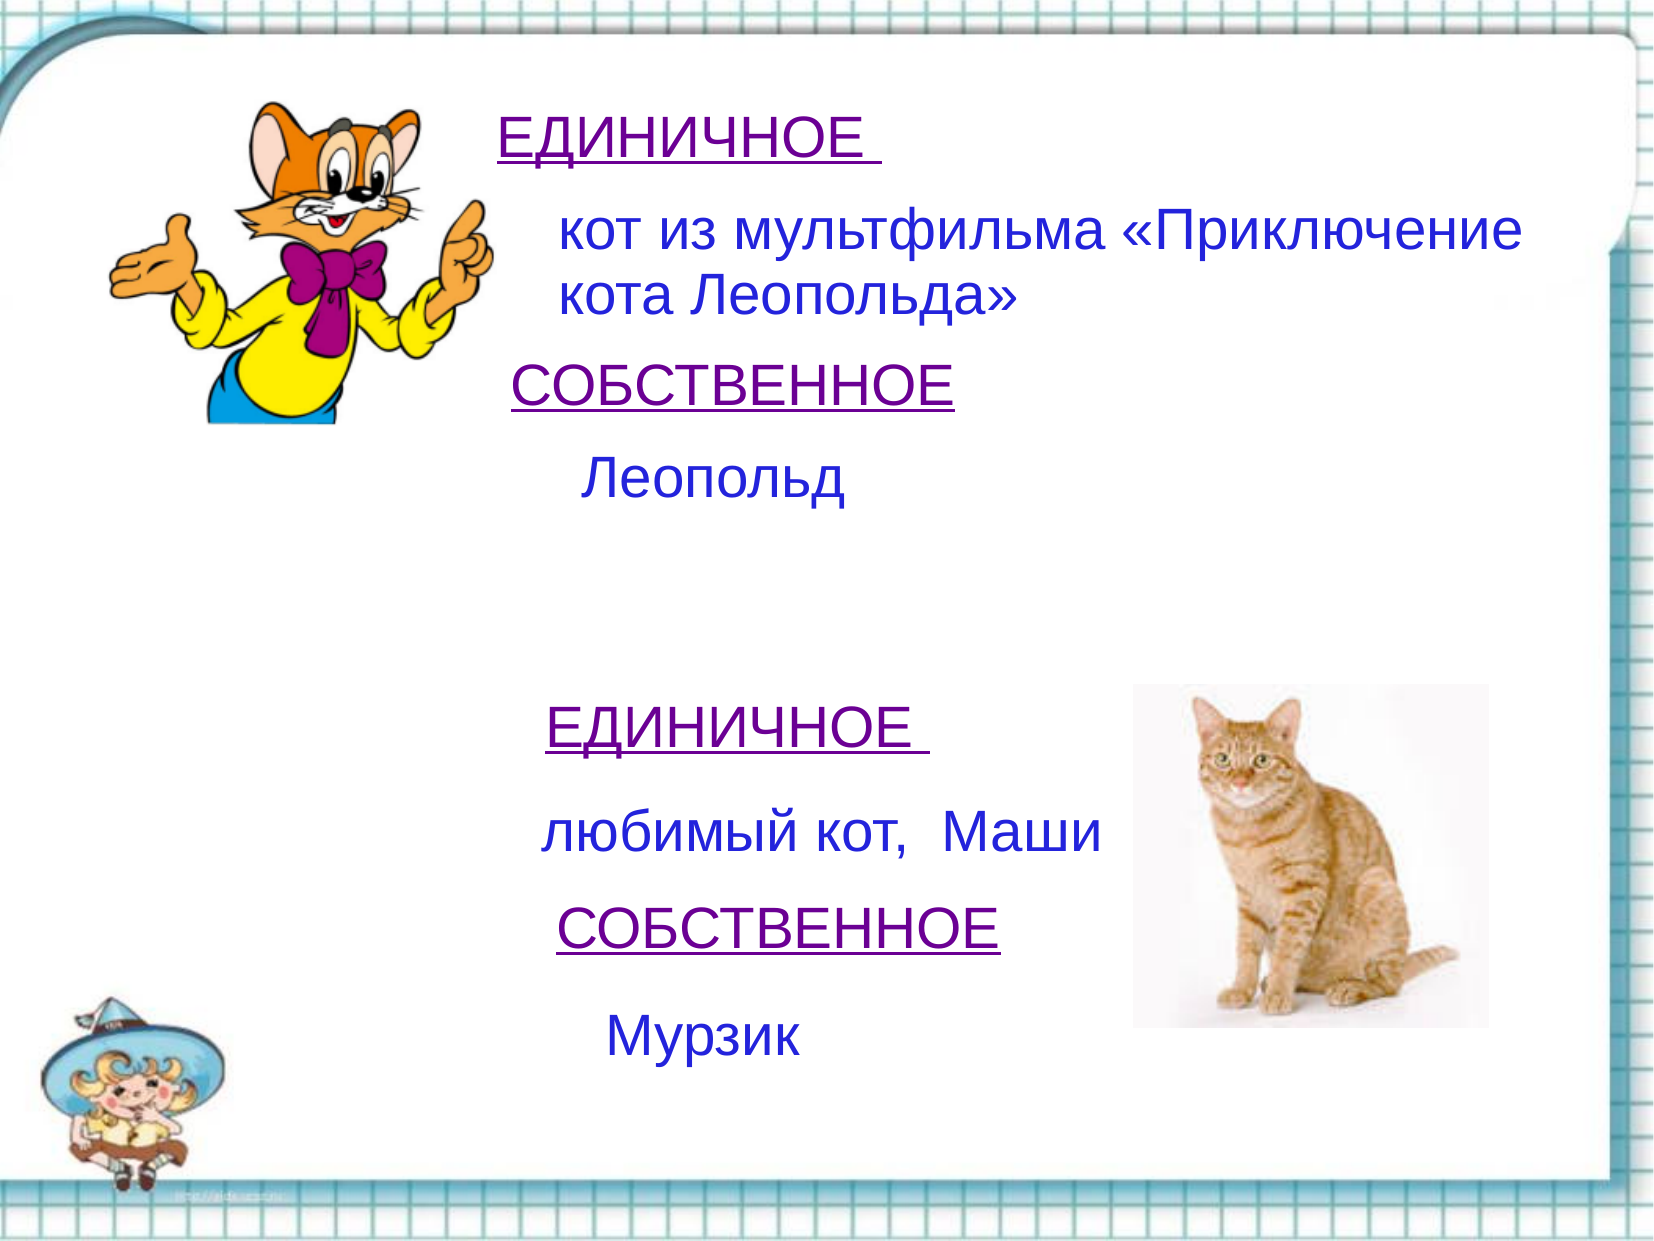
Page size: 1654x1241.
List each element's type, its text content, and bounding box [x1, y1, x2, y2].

text_box СОБСТВЕННОЕ [541, 888, 1016, 969]
text_box Мурзик [590, 994, 815, 1075]
picture [0, 0, 1654, 1241]
text_box любимый кот, Маши [526, 791, 1119, 871]
text_box Леопольд [566, 437, 861, 517]
text_box ЕДИНИЧНОЕ [530, 687, 945, 768]
text_box СОБСТВЕННОЕ [496, 345, 971, 425]
text_box кот из мультфильма «Приключение кота Леопольда» [543, 188, 1556, 334]
text_box ЕДИНИЧНОЕ [482, 97, 897, 177]
